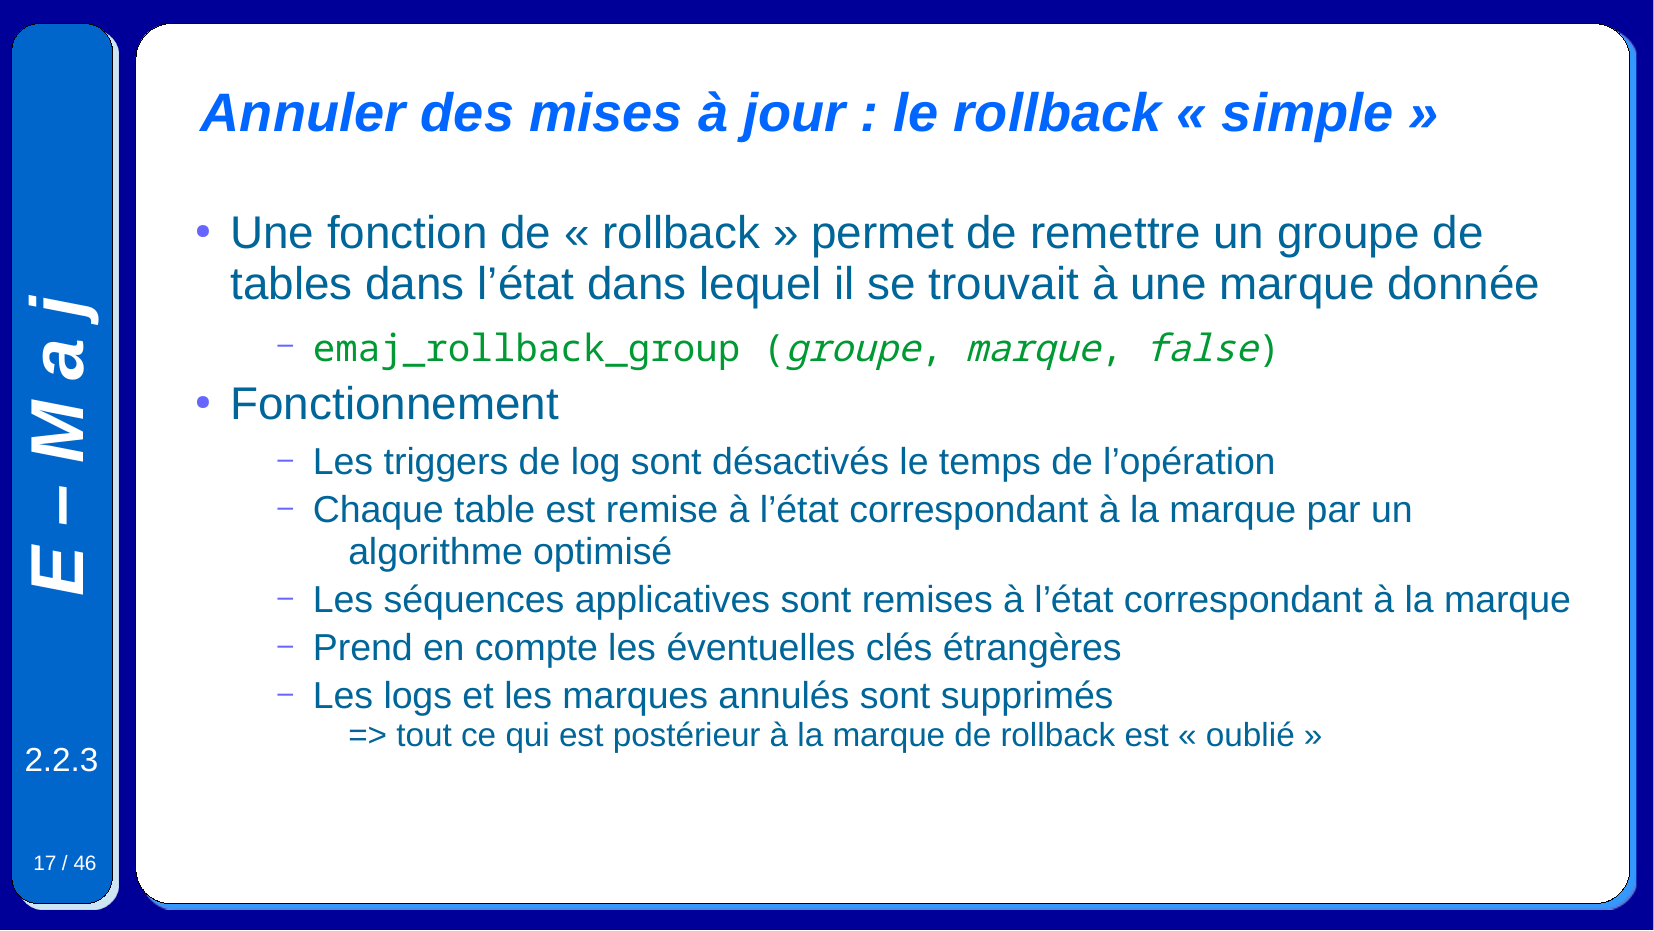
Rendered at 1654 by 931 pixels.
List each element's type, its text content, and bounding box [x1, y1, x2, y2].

title Annuler des mises à jour : le rollback « simple » [200, 34, 1575, 191]
list Une fonction de « rollback » permet de remettre un groupe de tables dans l’état dans lequel il se trouvait à une marque donnée emaj_rollback_group (groupe, marque, false) Fonctionnement Les triggers de log sont désactivés le temps de l’opération Chaque table est remise à l’état correspondant à la marque par un algorithme optimisé Les séquences applicatives sont remises à l’état correspondant à la marque Prend en compte les éventuelles clés étrangères Les logs et les marques annulés sont supprimés => tout ce qui est postérieur à la marque de rollback est « oublié » [177, 206, 1587, 827]
